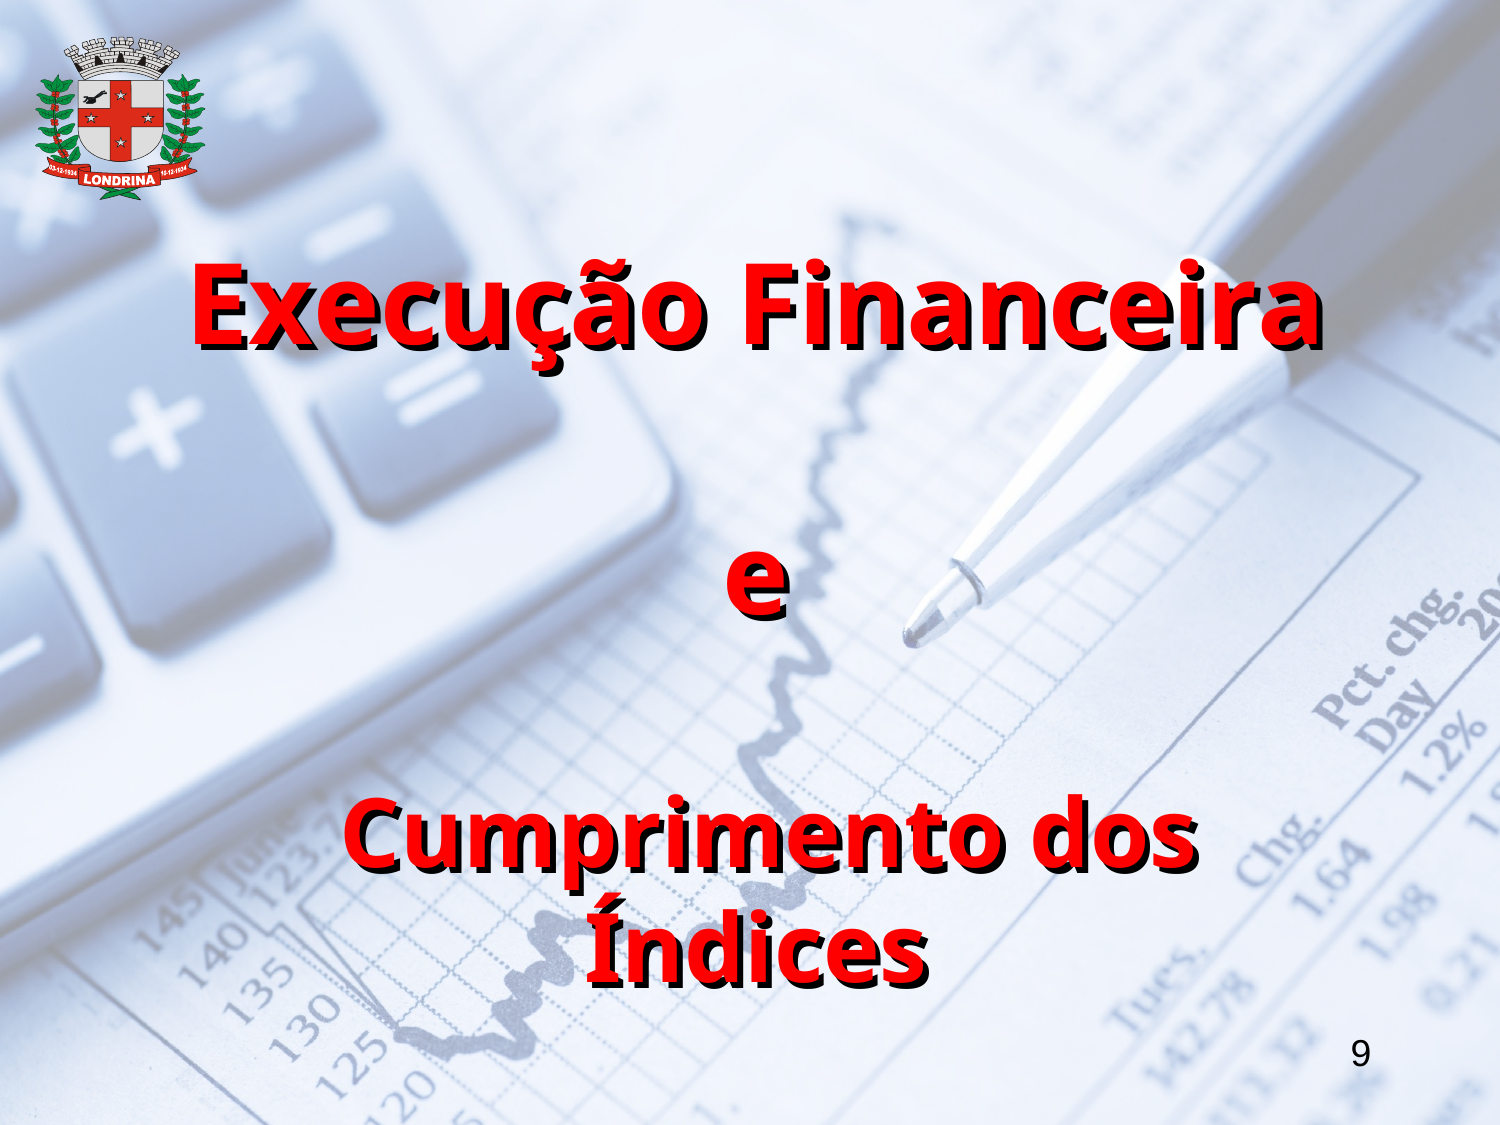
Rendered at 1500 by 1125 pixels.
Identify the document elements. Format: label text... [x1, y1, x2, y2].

text_box <número> [1335, 1021, 1500, 1092]
text_box Execução Financeira e Cumprimento dos Índices [141, 224, 1371, 895]
picture [35, 36, 206, 201]
